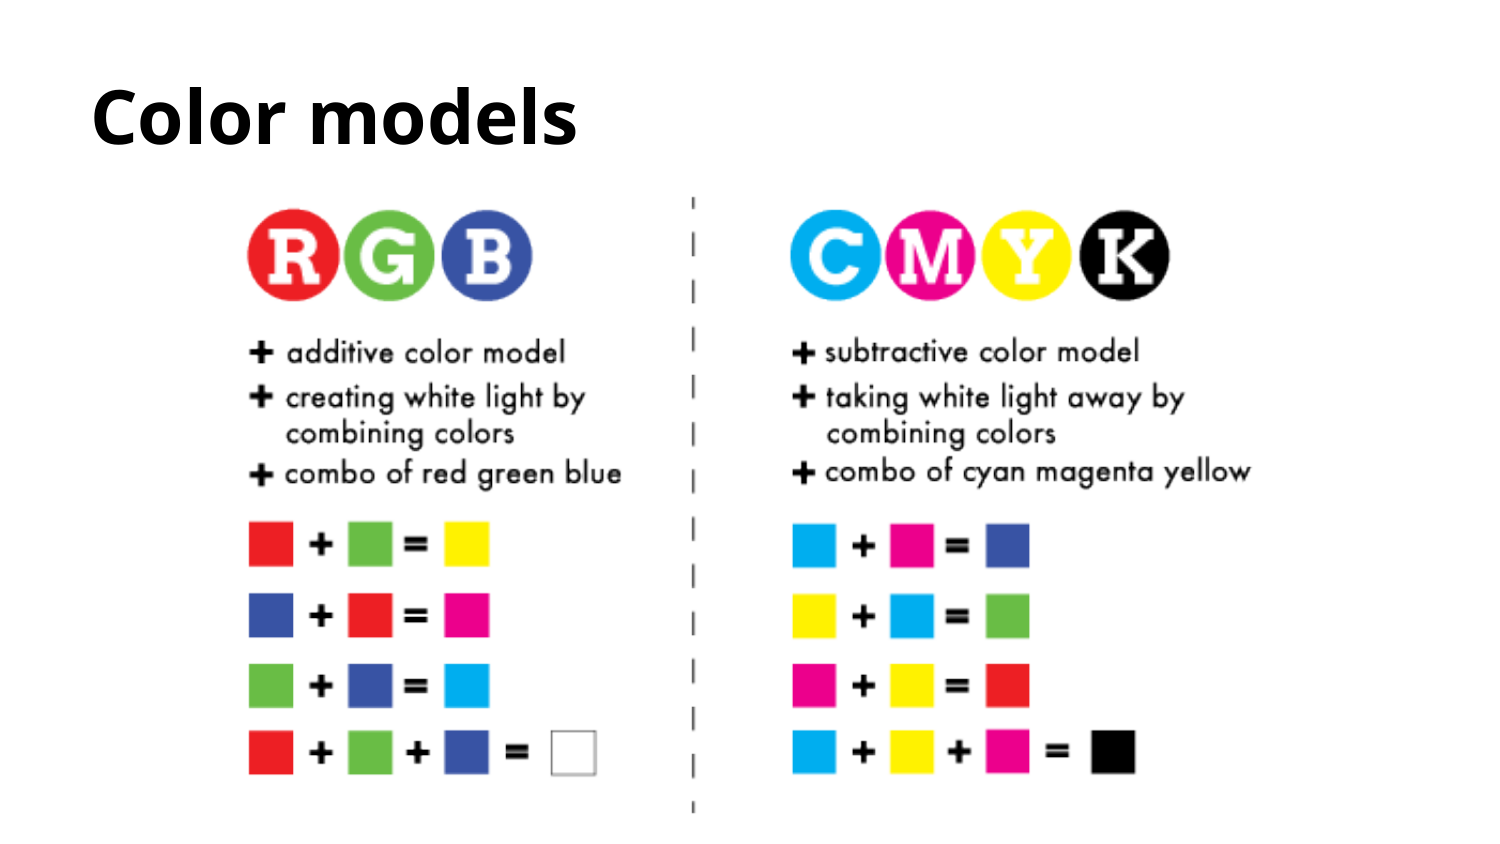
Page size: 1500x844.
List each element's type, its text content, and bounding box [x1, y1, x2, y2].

picture [170, 163, 1330, 844]
title Color models [75, 33, 1425, 175]
